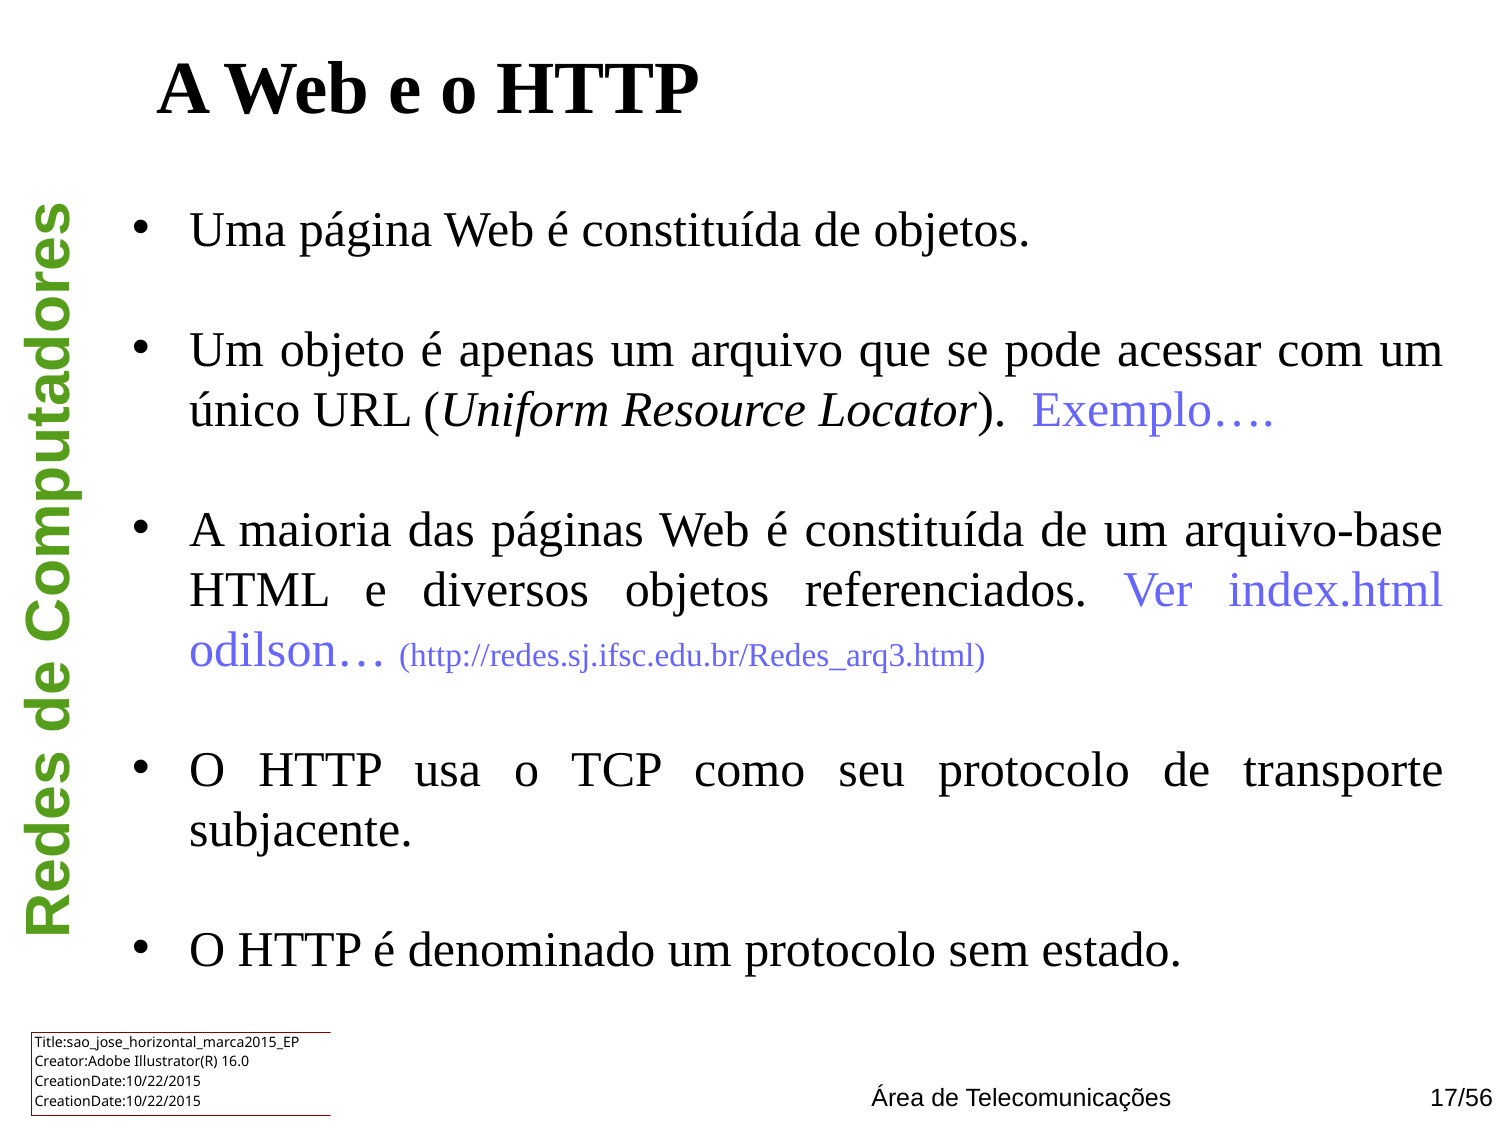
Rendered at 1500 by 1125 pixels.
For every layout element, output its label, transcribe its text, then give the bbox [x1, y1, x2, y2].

text_box Uma página Web é constituída de objetos. Um objeto é apenas um arquivo que se pode acessar com um único URL (Uniform Resource Locator). Exemplo…. A maioria das páginas Web é constituída de um arquivo-base HTML e diversos objetos referenciados. Ver index.html odilson… (http://redes.sj.ifsc.edu.br/Redes_arq3.html) O HTTP usa o TCP como seu protocolo de transporte subjacente. O HTTP é denominado um protocolo sem estado. [118, 188, 1459, 1083]
text_box A Web e o HTTP [141, 30, 1205, 315]
